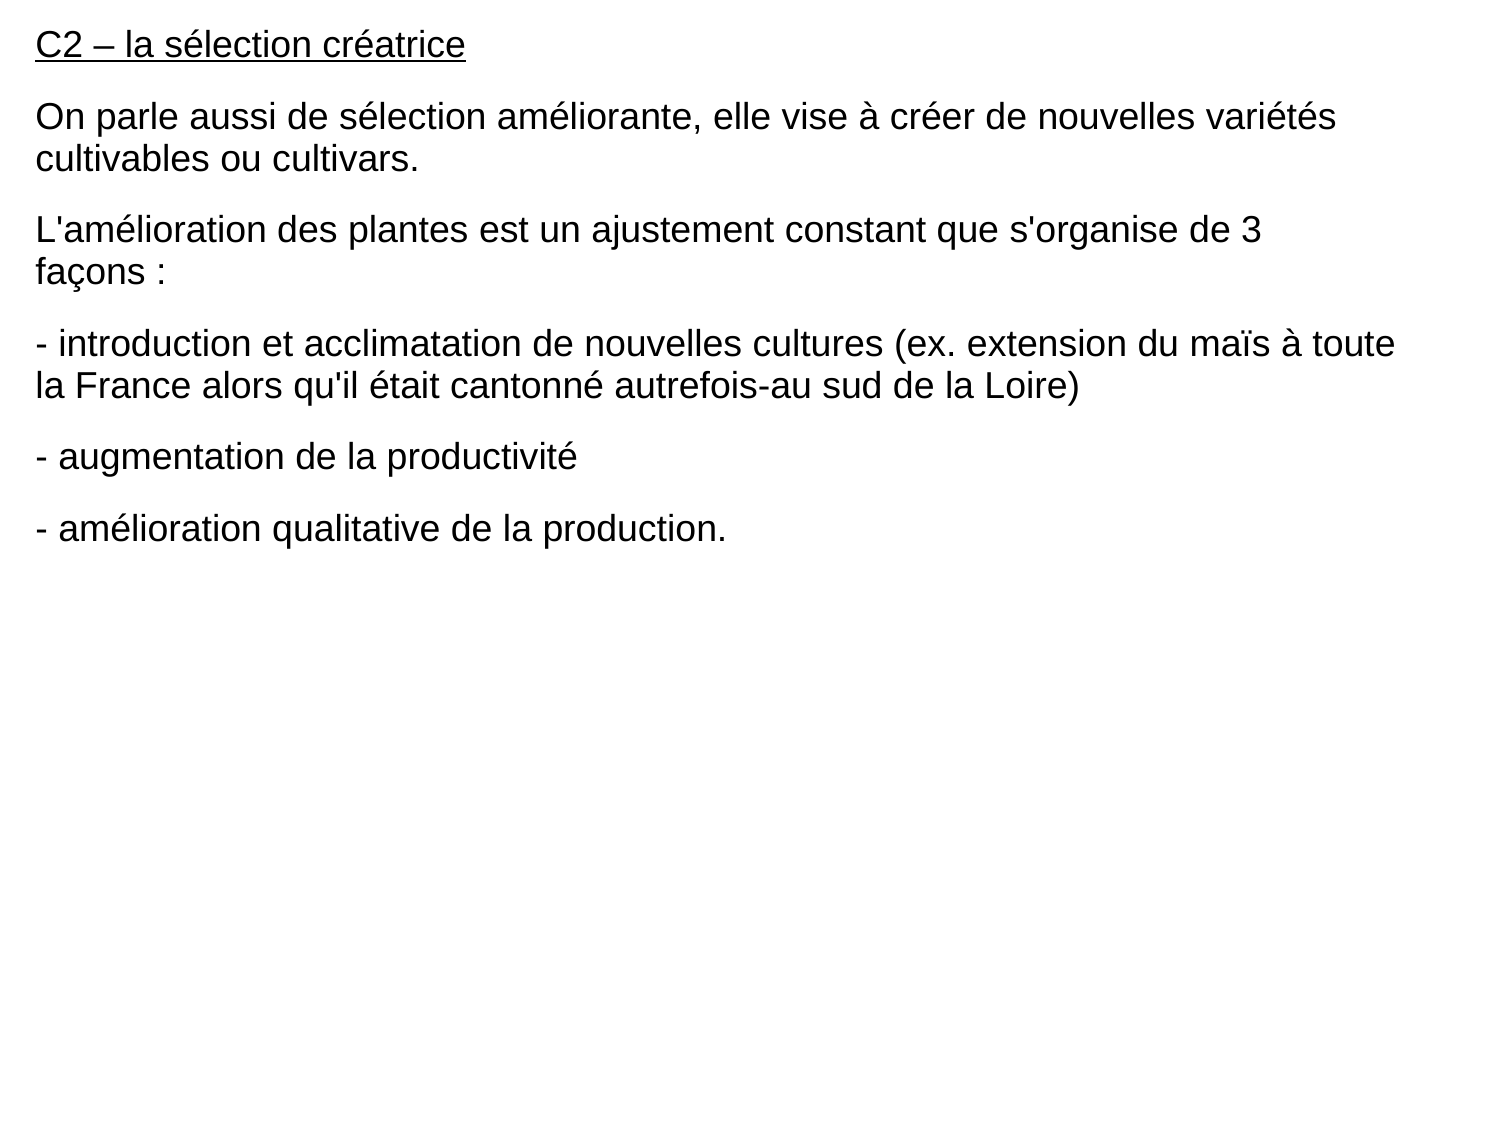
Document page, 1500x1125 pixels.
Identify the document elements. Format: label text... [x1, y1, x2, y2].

list C2 – la sélection créatrice On parle aussi de sélection améliorante, elle vise à créer de nouvelles variétés cultivables ou cultivars. L'amélioration des plantes est un ajustement constant que s'organise de 3 façons : - introduction et acclimatation de nouvelles cultures (ex. extension du maïs à toute la France alors qu'il était cantonné autrefois-au sud de la Loire) - augmentation de la productivité - amélioration qualitative de la production. [35, 23, 1406, 677]
